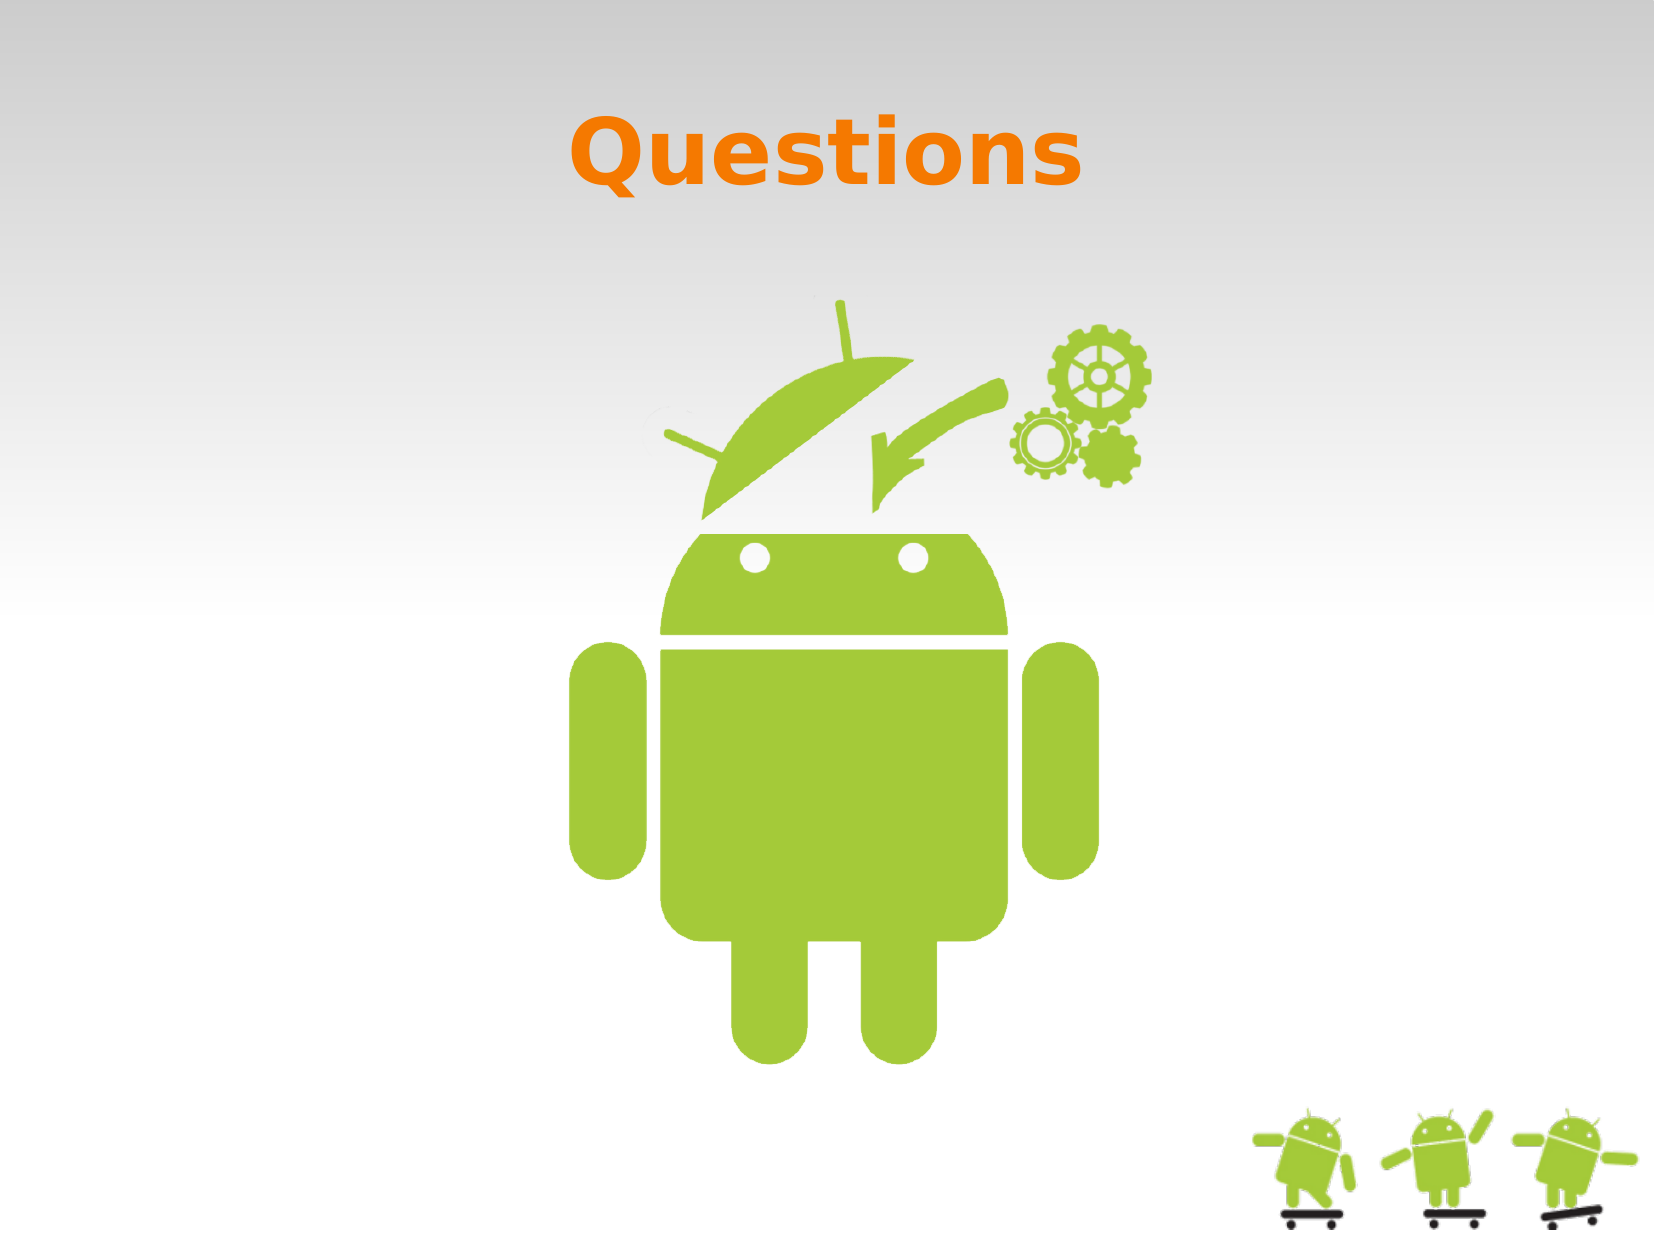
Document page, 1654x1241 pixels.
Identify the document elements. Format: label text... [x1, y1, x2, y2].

picture [568, 295, 1152, 1065]
picture [1251, 1104, 1643, 1230]
title Questions [82, 49, 1571, 257]
